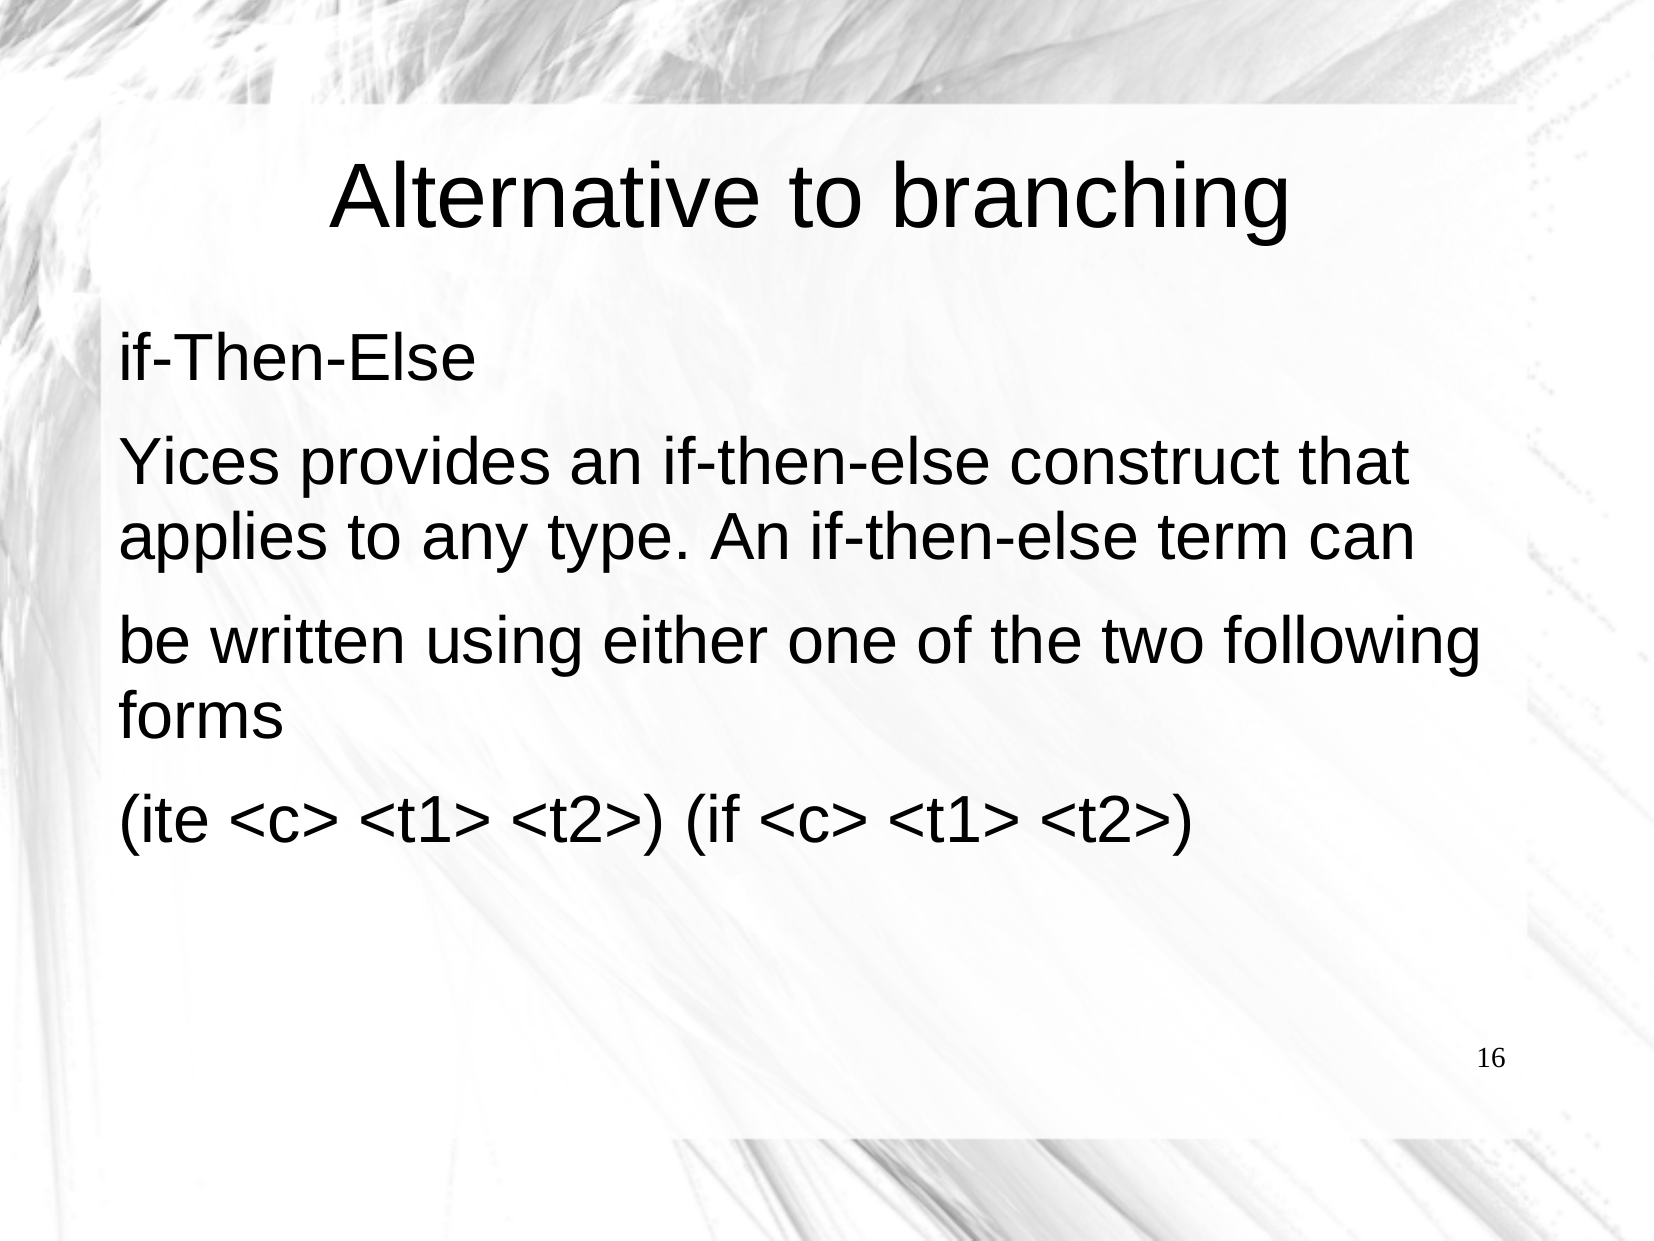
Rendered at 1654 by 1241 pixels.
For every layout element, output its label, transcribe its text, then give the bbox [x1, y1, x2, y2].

picture [0, 0, 1654, 1241]
list if-Then-Else Yices provides an if-then-else construct that applies to any type. An if-then-else term can be written using either one of the two following forms (ite <c> <t1> <t2>) (if <c> <t1> <t2>) [118, 319, 1571, 1039]
title Alternative to branching [118, 112, 1506, 281]
